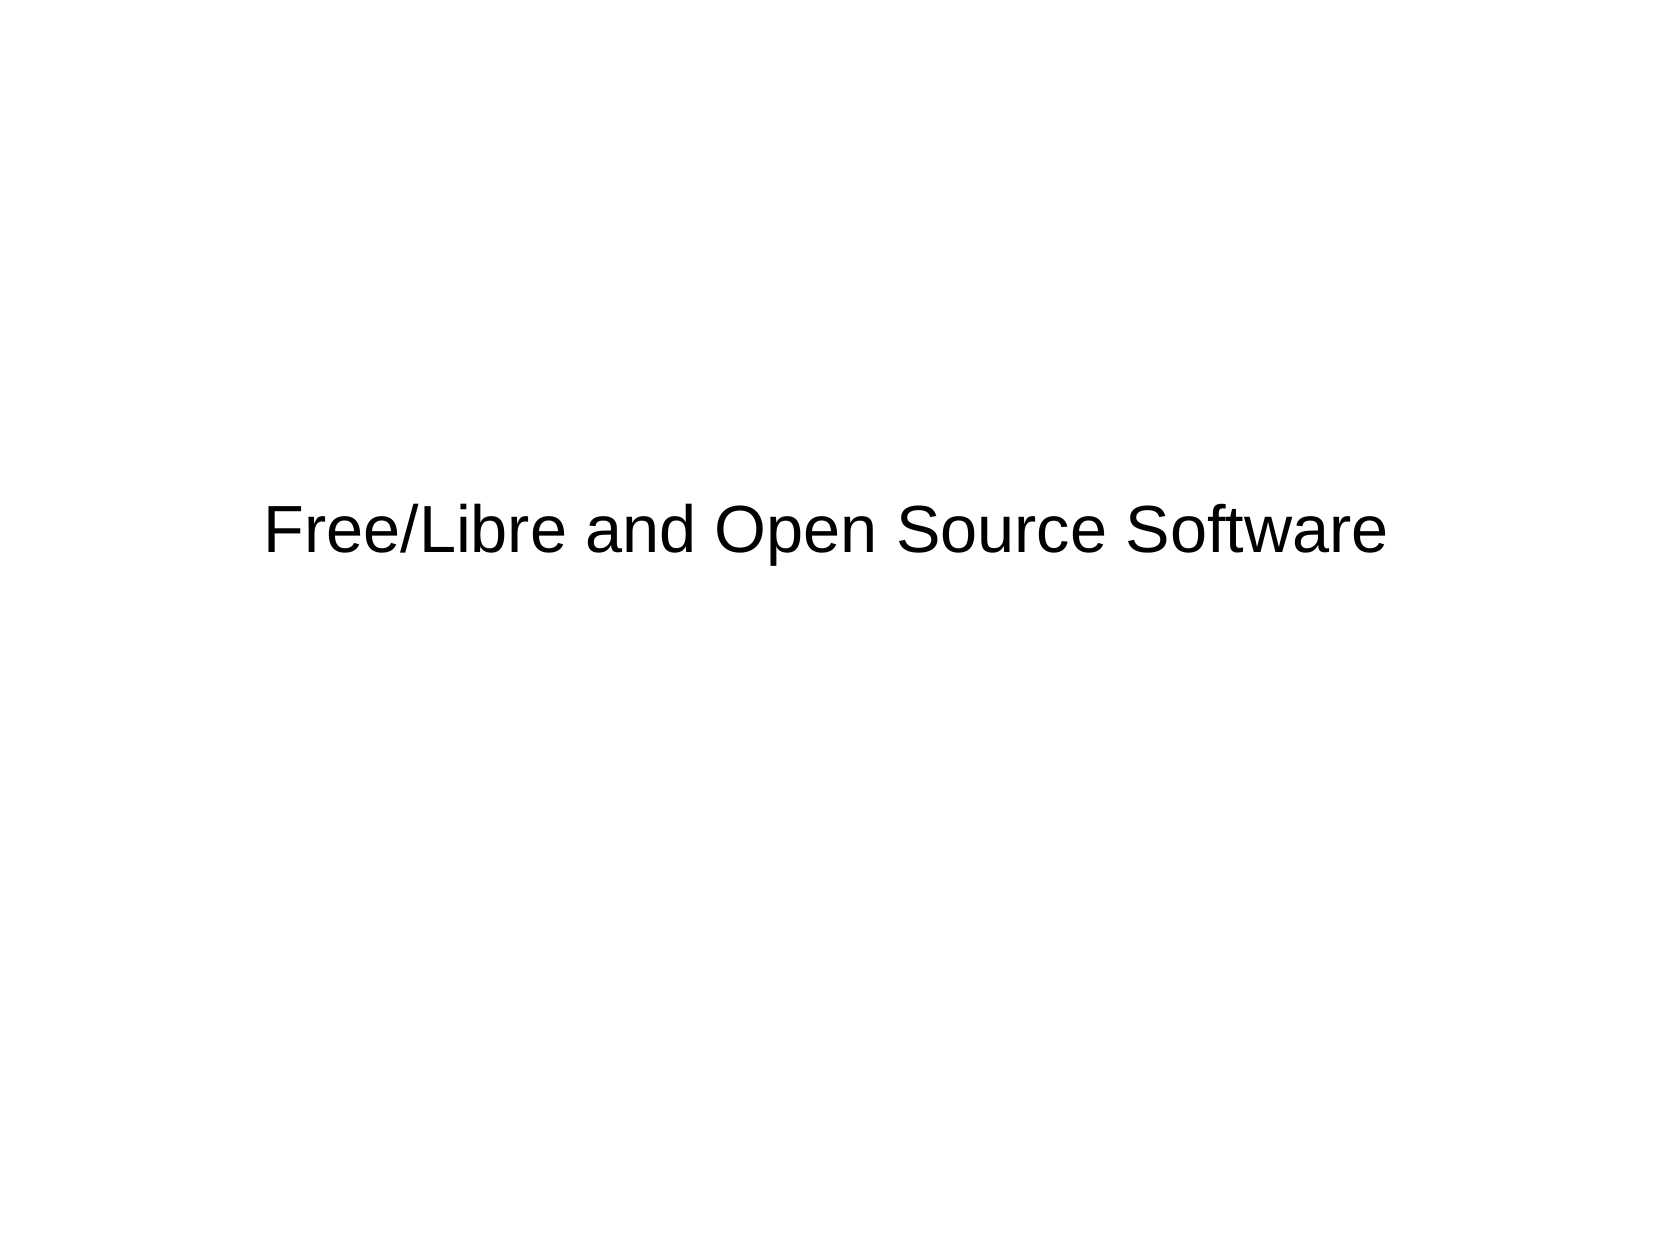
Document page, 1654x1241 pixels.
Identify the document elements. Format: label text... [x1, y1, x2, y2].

subtitle Free/Libre and Open Source Software [82, 49, 1571, 1010]
